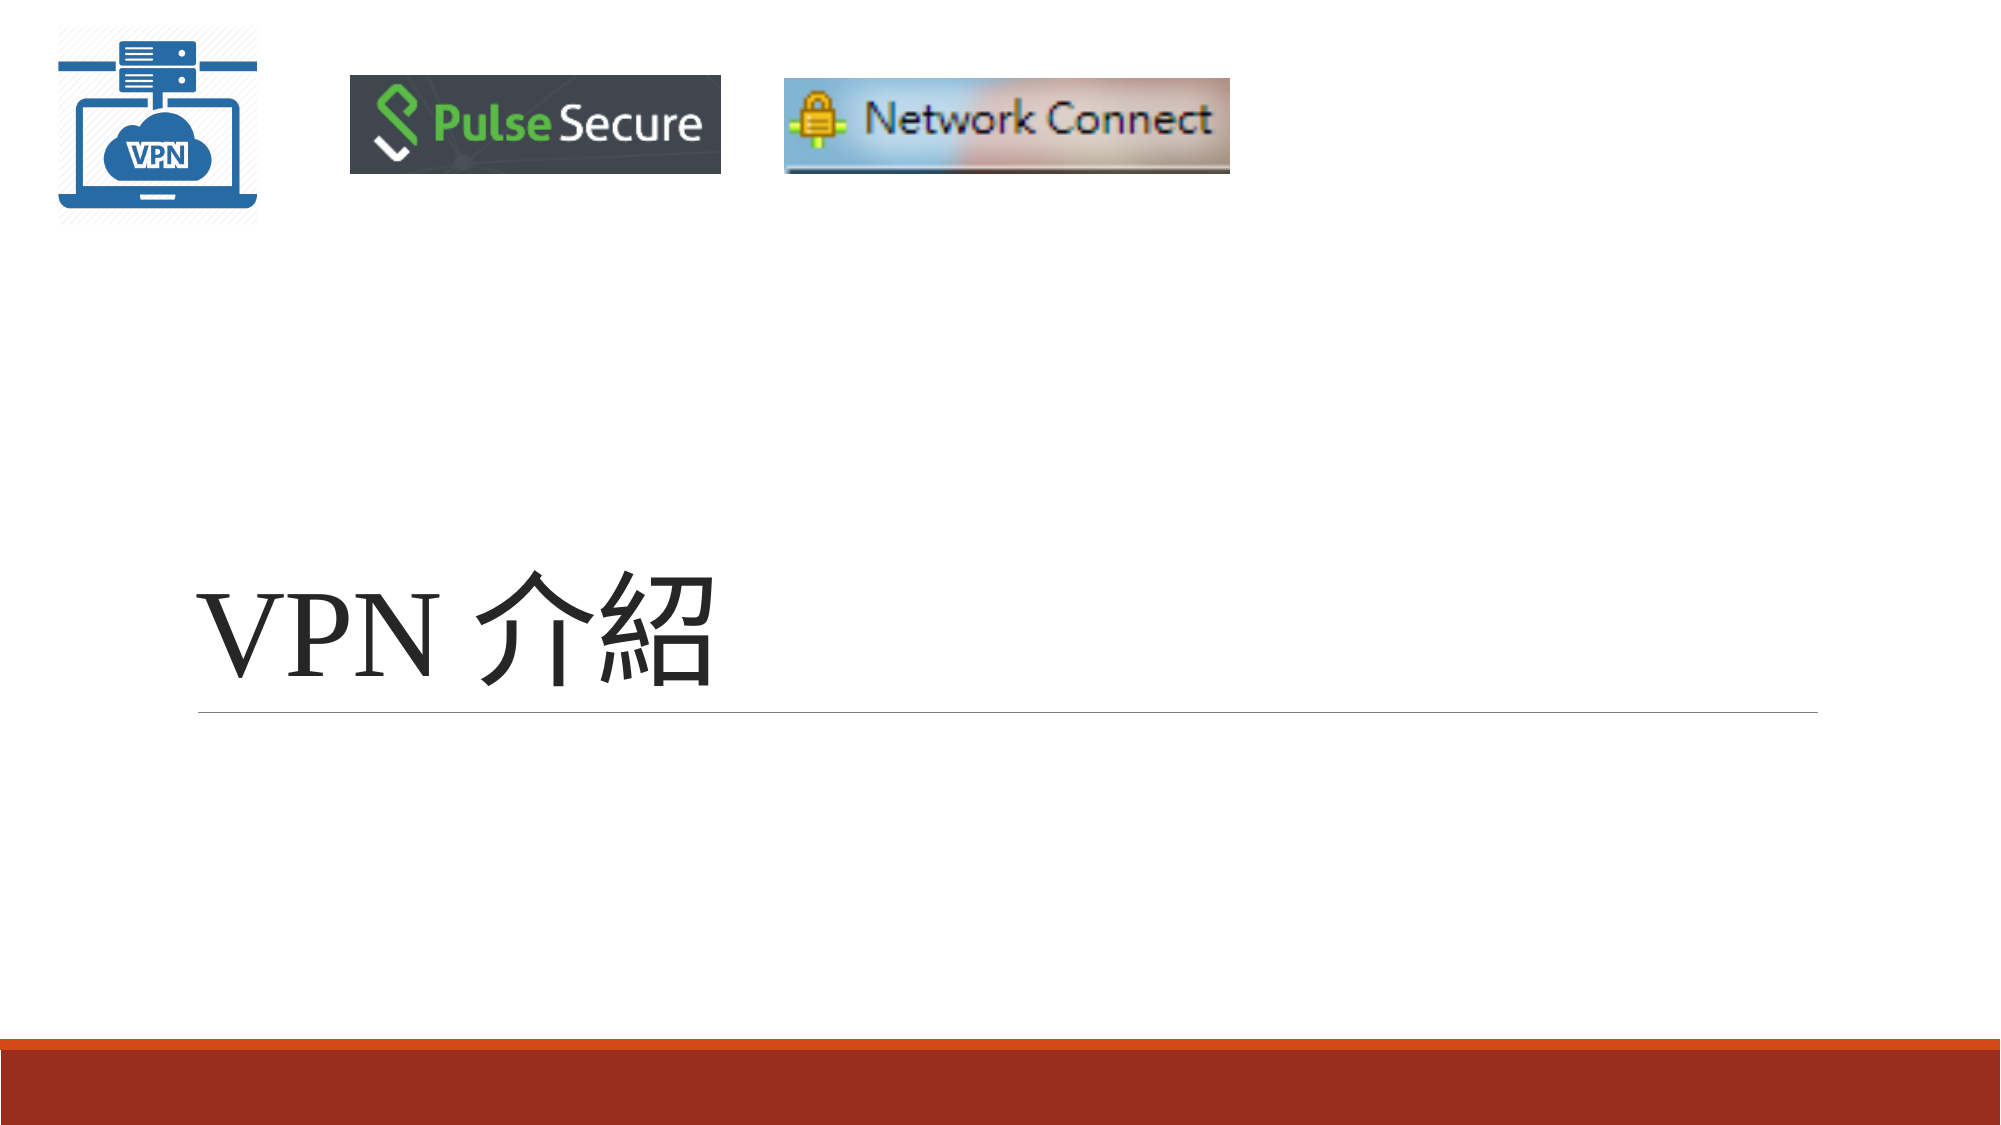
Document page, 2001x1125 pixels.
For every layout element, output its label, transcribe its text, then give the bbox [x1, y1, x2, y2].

picture [350, 75, 721, 174]
title VPN介紹 [180, 124, 1831, 710]
picture [56, 23, 259, 226]
picture [784, 79, 1230, 174]
